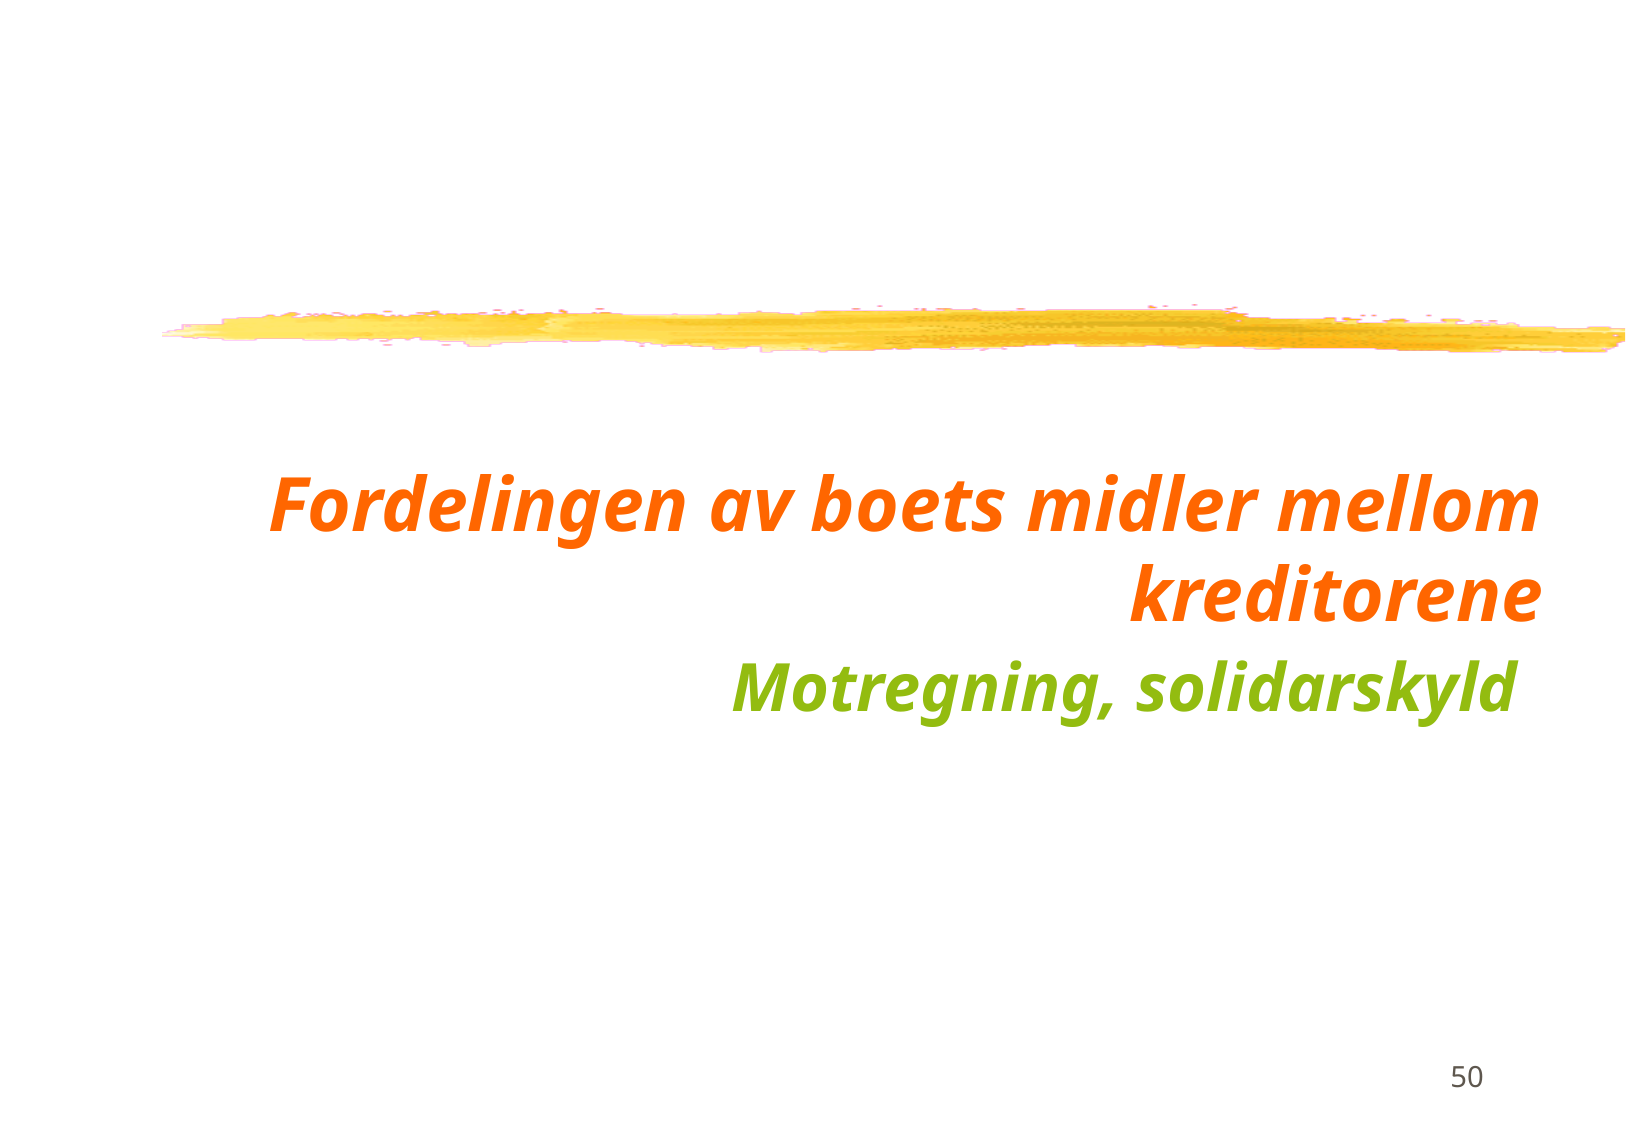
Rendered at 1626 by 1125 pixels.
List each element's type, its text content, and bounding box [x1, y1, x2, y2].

picture [162, 299, 1626, 363]
title Fordelingen av boets midler mellom kreditorene [186, 448, 1559, 644]
text_box <number> [1173, 1021, 1499, 1107]
text_box Motregning, solidarskyld [379, 637, 1534, 929]
